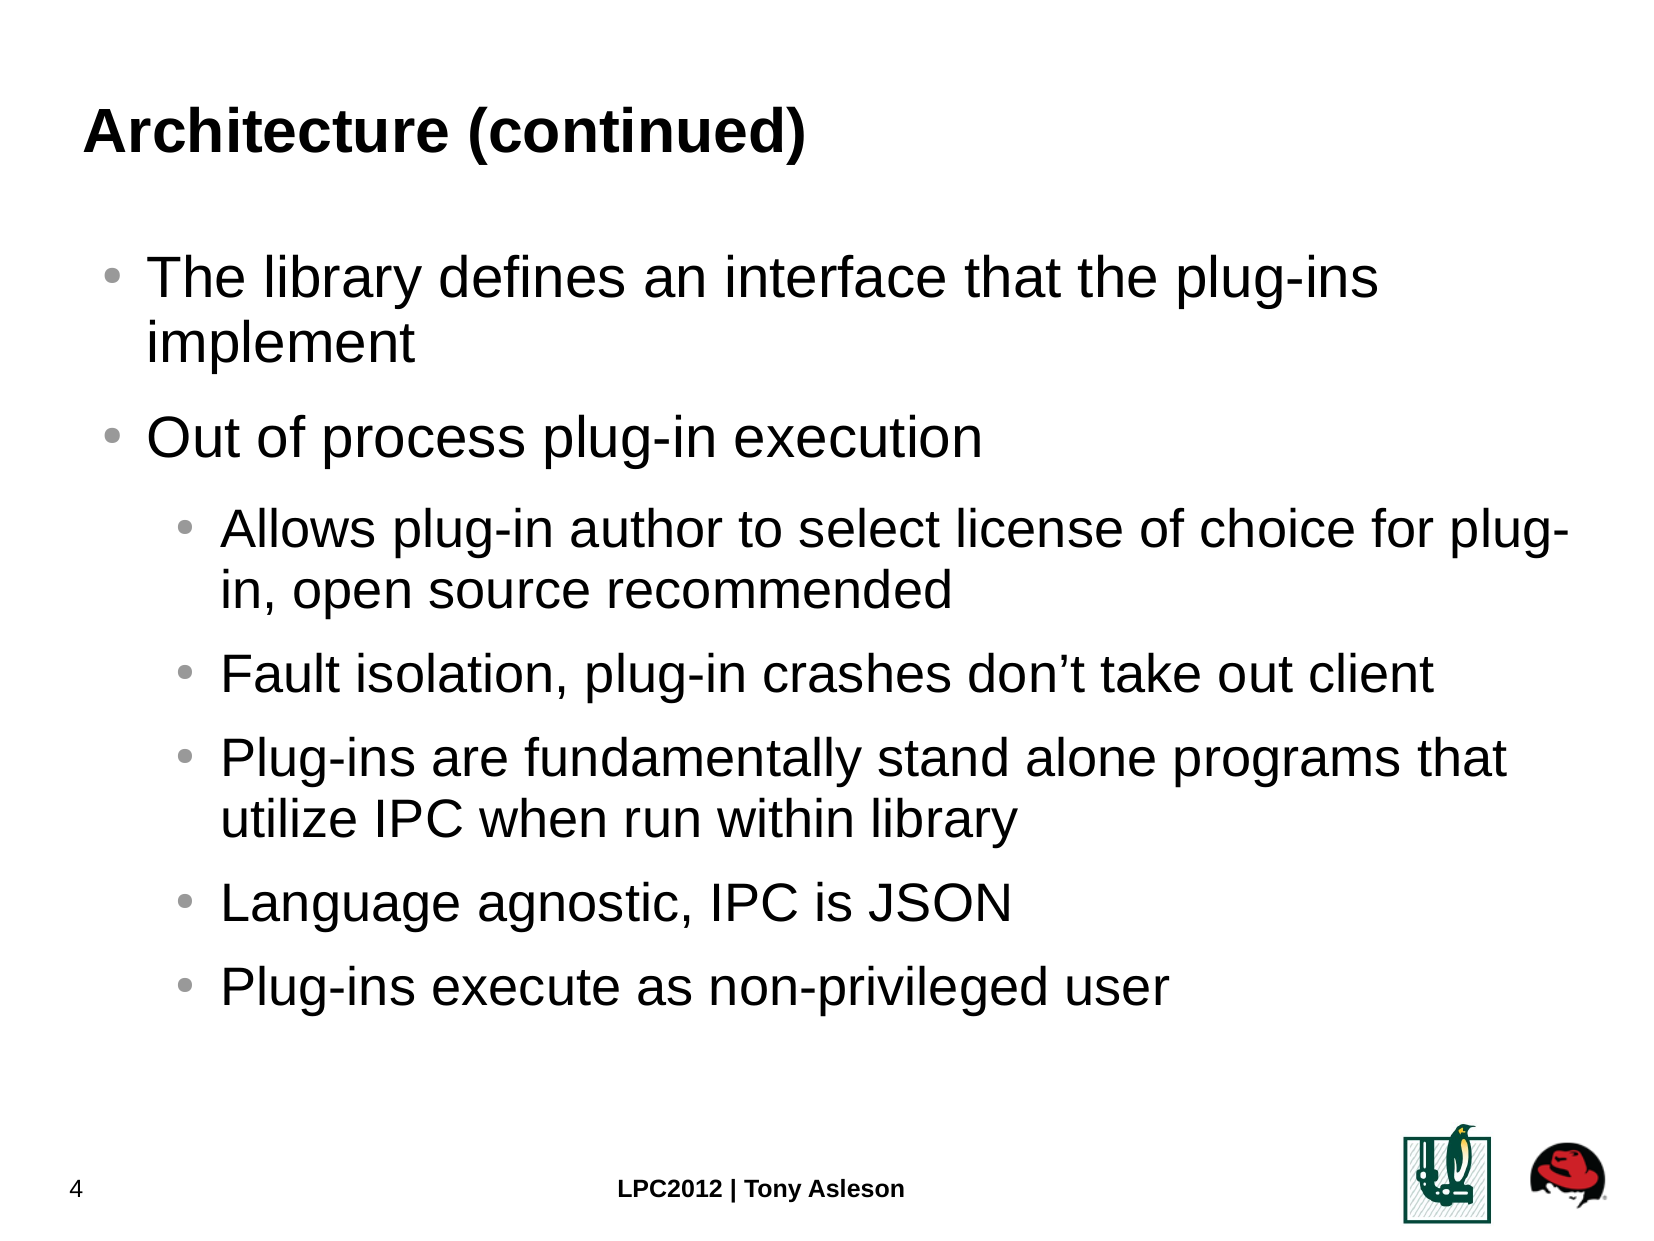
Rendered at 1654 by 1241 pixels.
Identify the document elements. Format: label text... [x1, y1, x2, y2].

list The library defines an interface that the plug-ins implement Out of process plug-in execution Allows plug-in author to select license of choice for plug-in, open source recommended Fault isolation, plug-in crashes don’t take out client Plug-ins are fundamentally stand alone programs that utilize IPC when run within library Language agnostic, IPC is JSON Plug-ins execute as non-privileged user [86, 244, 1576, 1039]
picture [1529, 1140, 1613, 1218]
title Architecture (continued) [82, 37, 1571, 226]
picture [1391, 1122, 1504, 1239]
